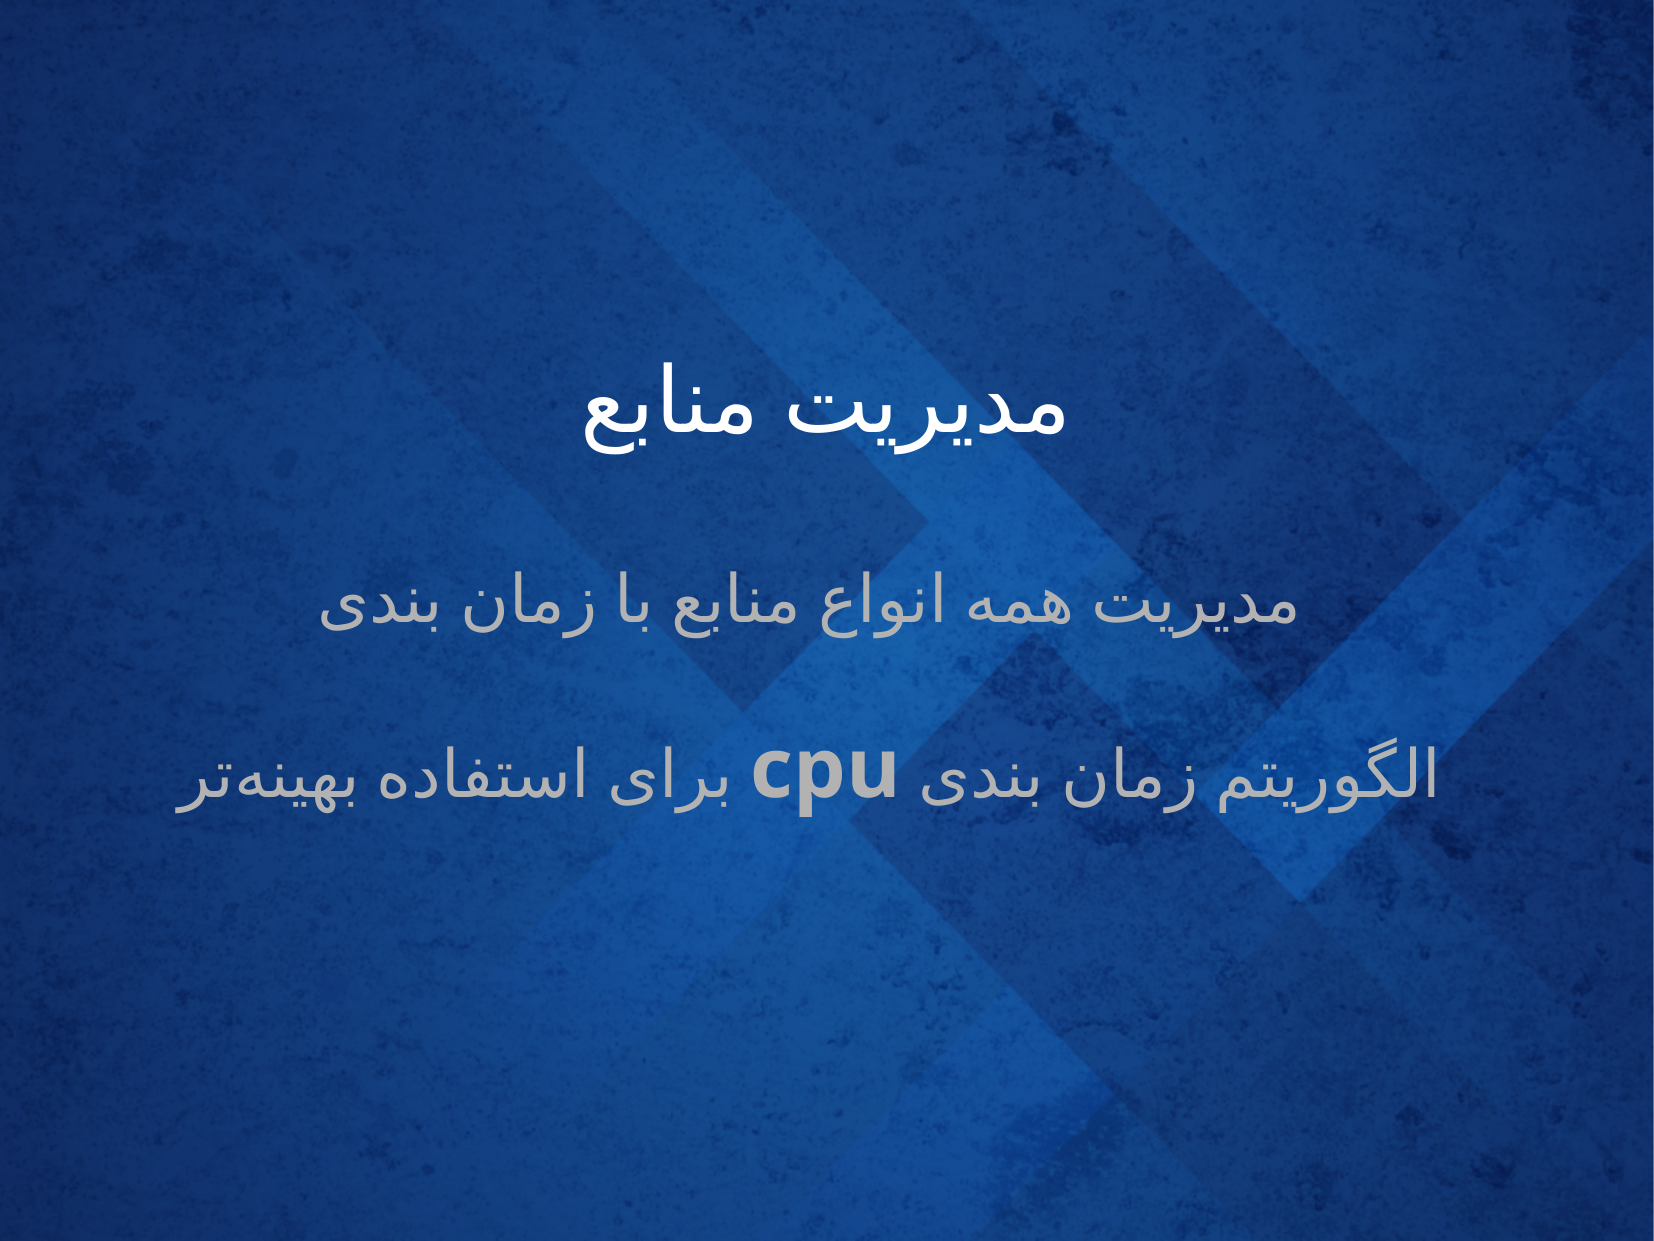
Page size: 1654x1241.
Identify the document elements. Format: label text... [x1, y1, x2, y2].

picture [0, 0, 1654, 1241]
subtitle مدیریت همه انواع منابع با زمان بندی الگوریتم زمان بندی cpu برای استفاده بهینه‌تر [82, 519, 1538, 1157]
title مدیریت منابع [82, 307, 1571, 515]
